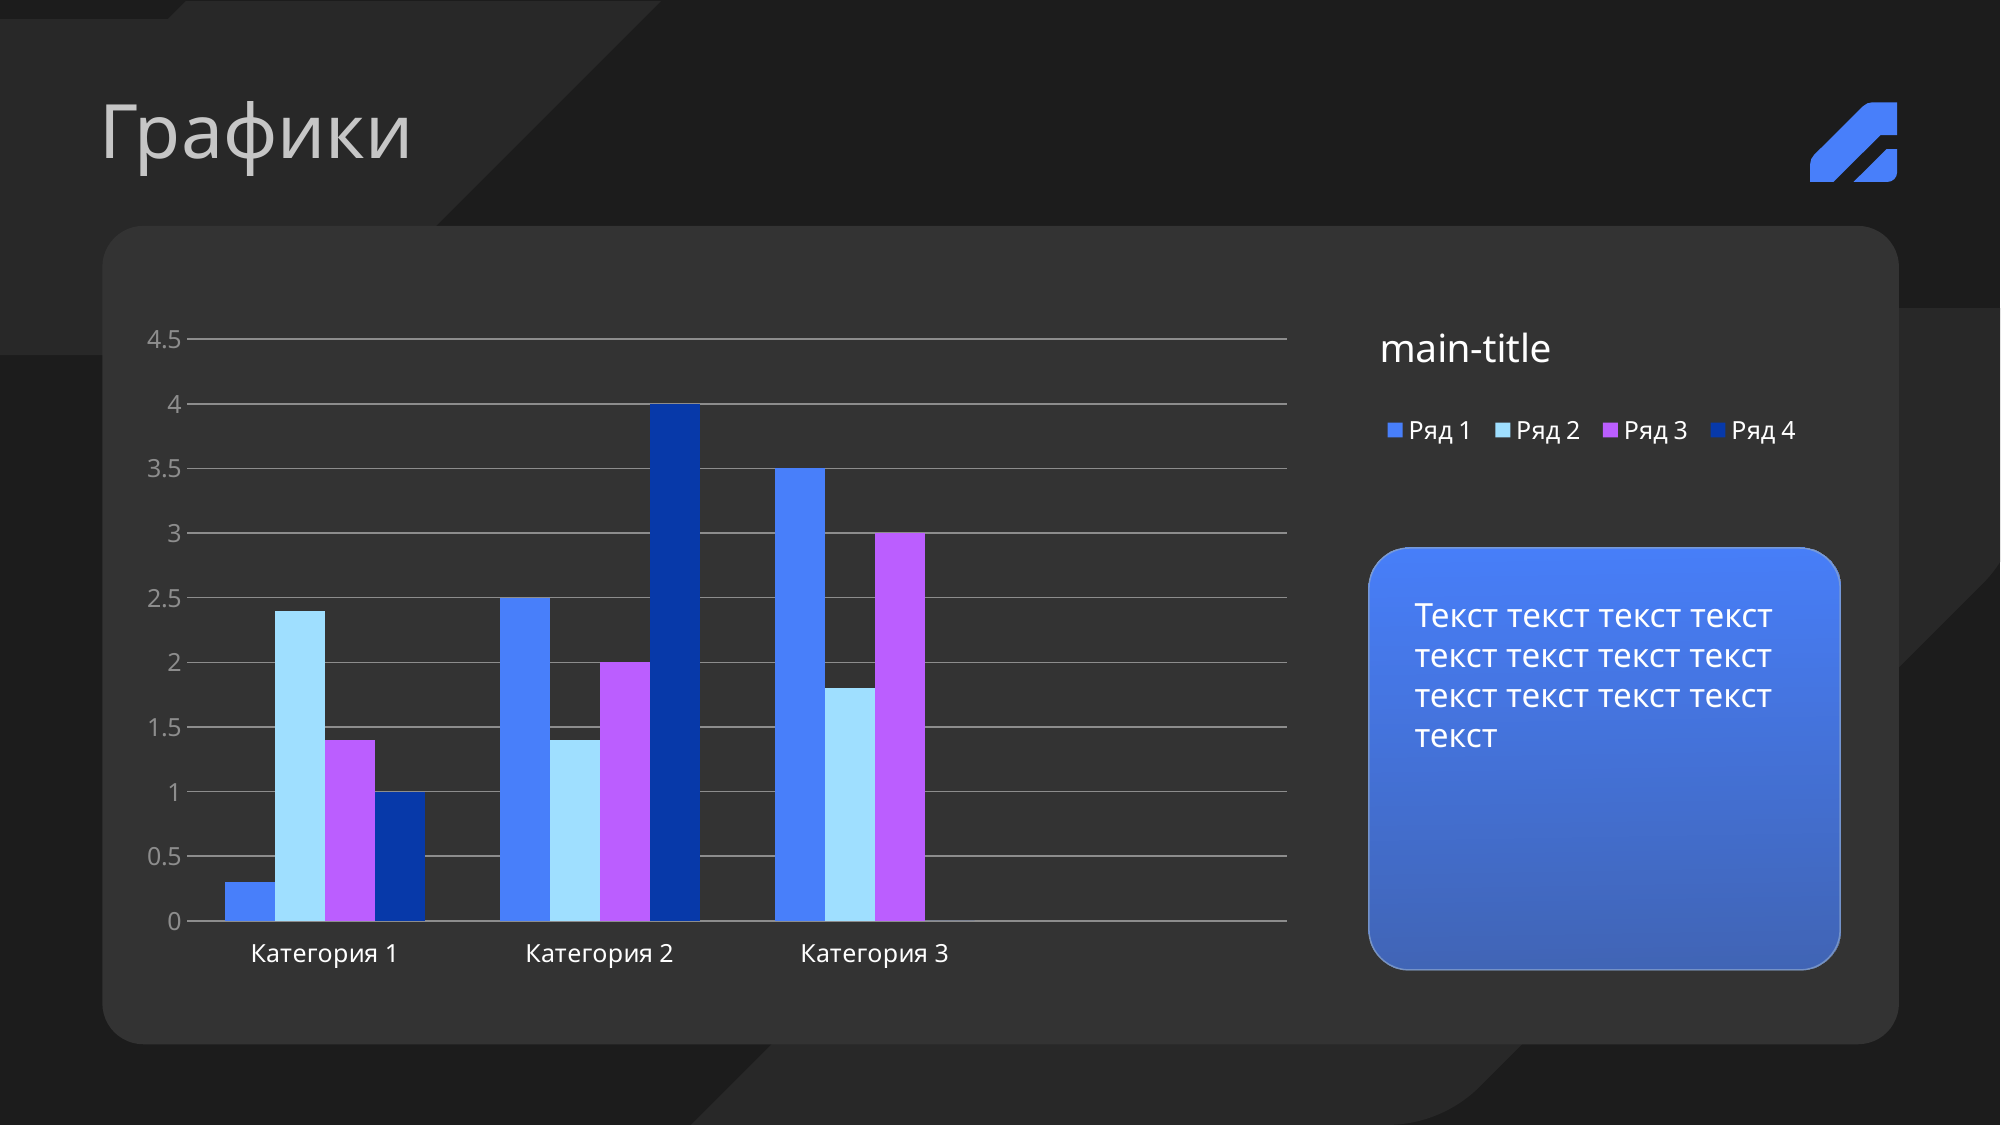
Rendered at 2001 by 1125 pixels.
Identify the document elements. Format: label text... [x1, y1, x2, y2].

text_box Текст текст текст текст текст текст текст текст текст текст текст текст текст [1399, 586, 1810, 804]
chart [140, 300, 1899, 971]
text_box [102, 225, 1899, 1045]
title Графики [84, 86, 1810, 179]
text_box [1368, 547, 1841, 970]
